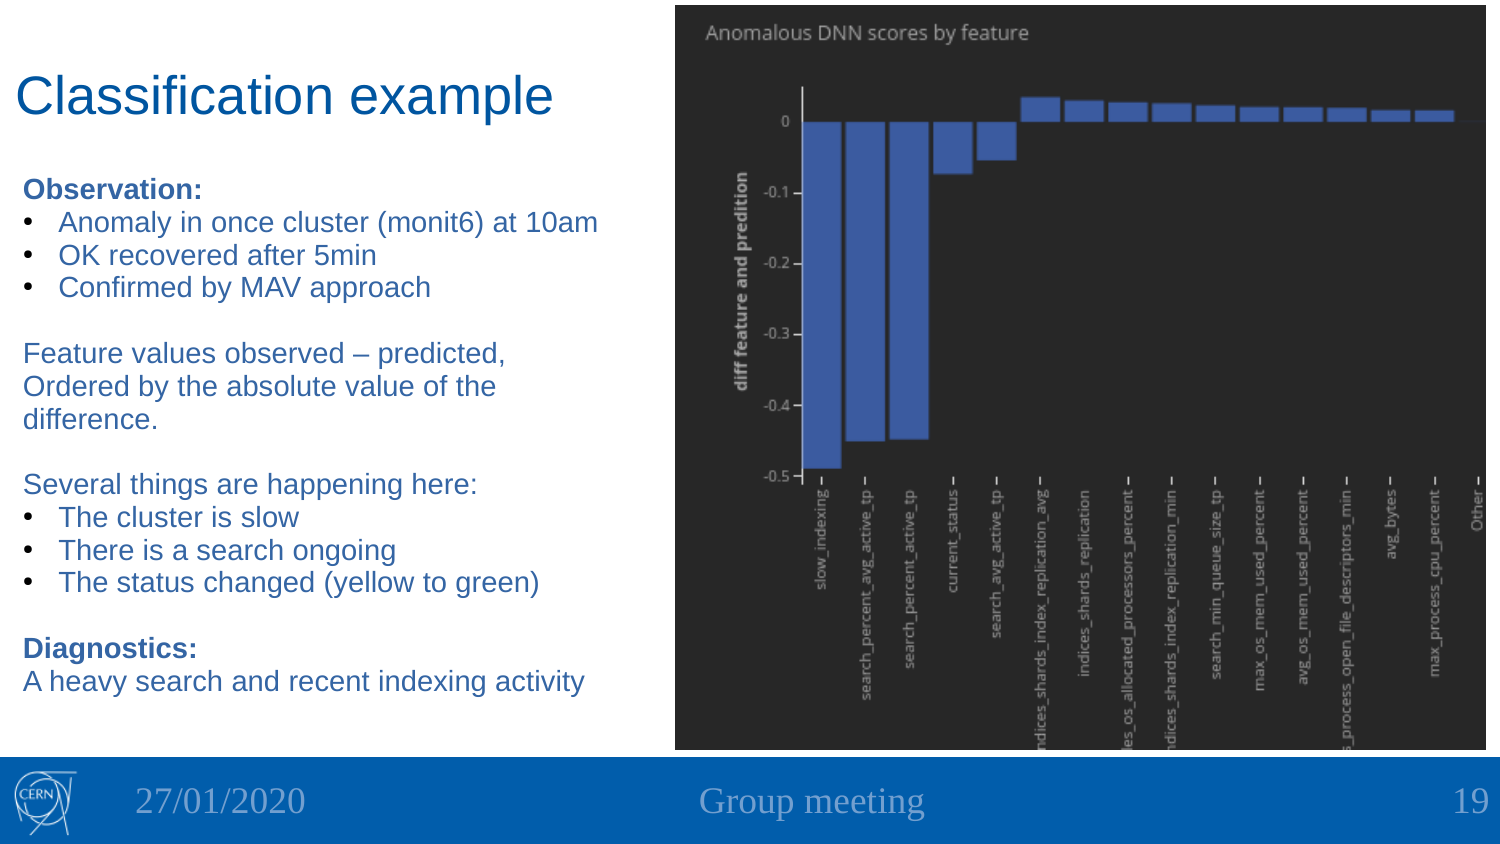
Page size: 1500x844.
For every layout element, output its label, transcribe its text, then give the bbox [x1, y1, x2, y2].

picture [675, 5, 1486, 751]
text_box Observation: Anomaly in once cluster (monit6) at 10am OK recovered after 5min Confirmed by MAV approach Feature values observed – predicted, Ordered by the absolute value of the difference. Several things are happening here: The cluster is slow There is a search ongoing The status changed (yellow to green) Diagnostics: A heavy search and recent indexing activity [8, 165, 631, 706]
title Classification example [15, 11, 601, 181]
